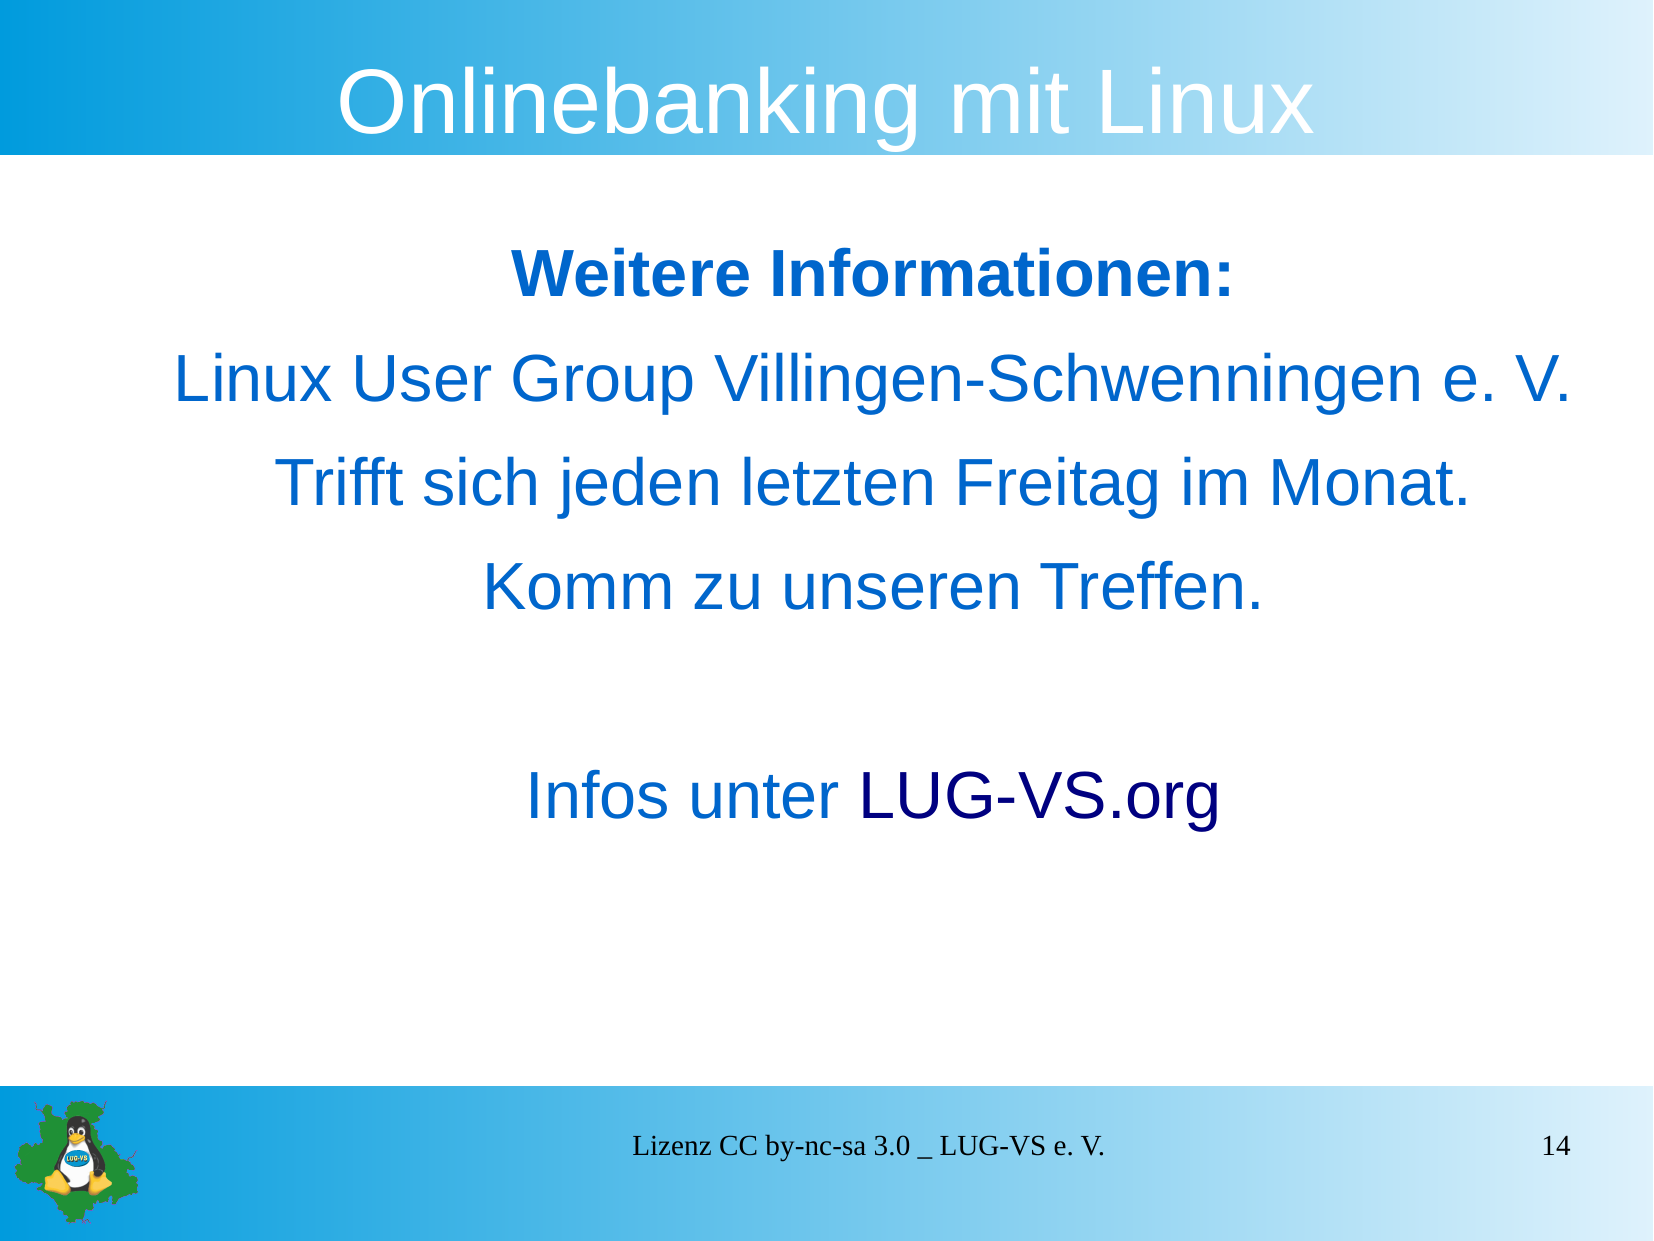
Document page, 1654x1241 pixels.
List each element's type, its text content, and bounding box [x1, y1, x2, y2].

list Weitere Informationen: Linux User Group Villingen-Schwenningen e. V. Trifft sich jeden letzten Freitag im Monat. Komm zu unseren Treffen. Infos unter LUG-VS.org [94, 236, 1583, 898]
picture [16, 1086, 142, 1241]
title Onlinebanking mit Linux [82, 49, 1571, 155]
